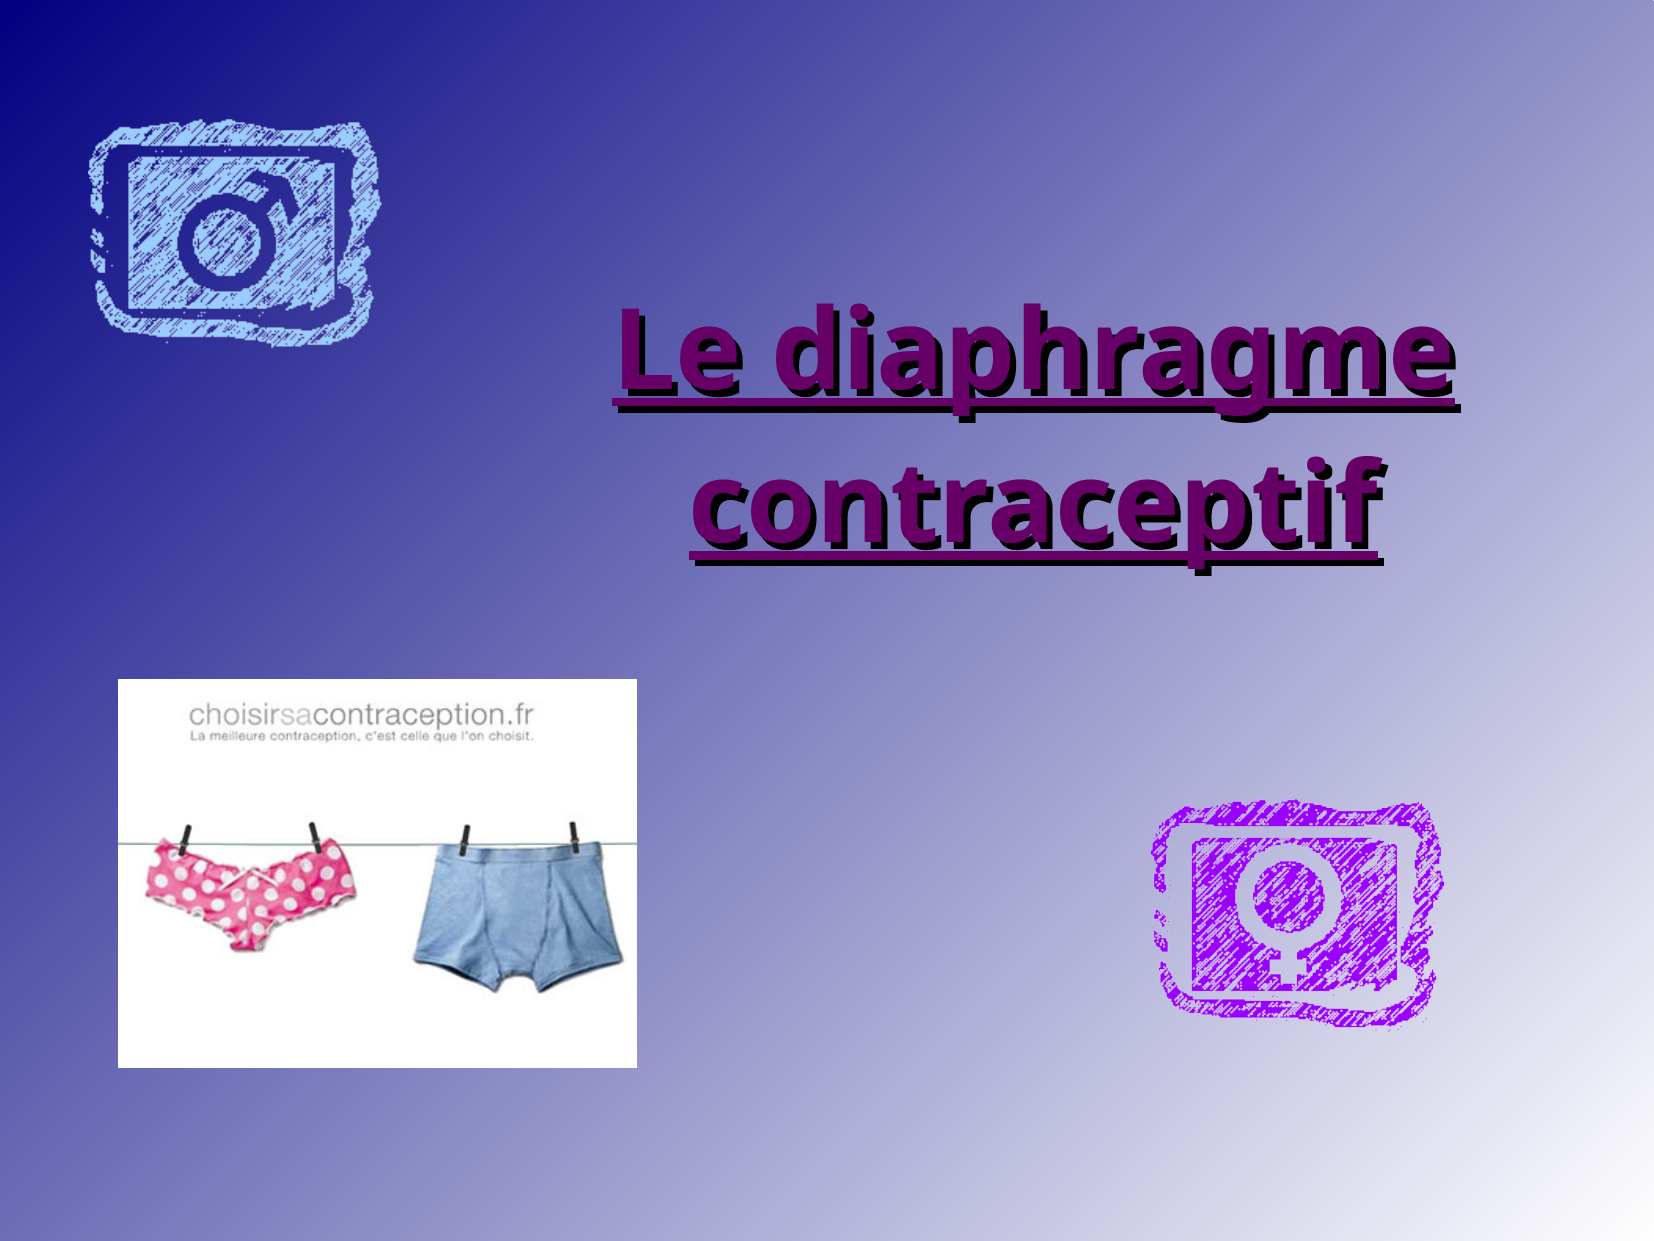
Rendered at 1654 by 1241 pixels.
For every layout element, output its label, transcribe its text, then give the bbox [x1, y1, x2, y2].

picture [1151, 797, 1454, 1037]
text_box Le diaphragme contraceptif [442, 262, 1625, 591]
picture [118, 679, 637, 1068]
picture [88, 118, 391, 356]
